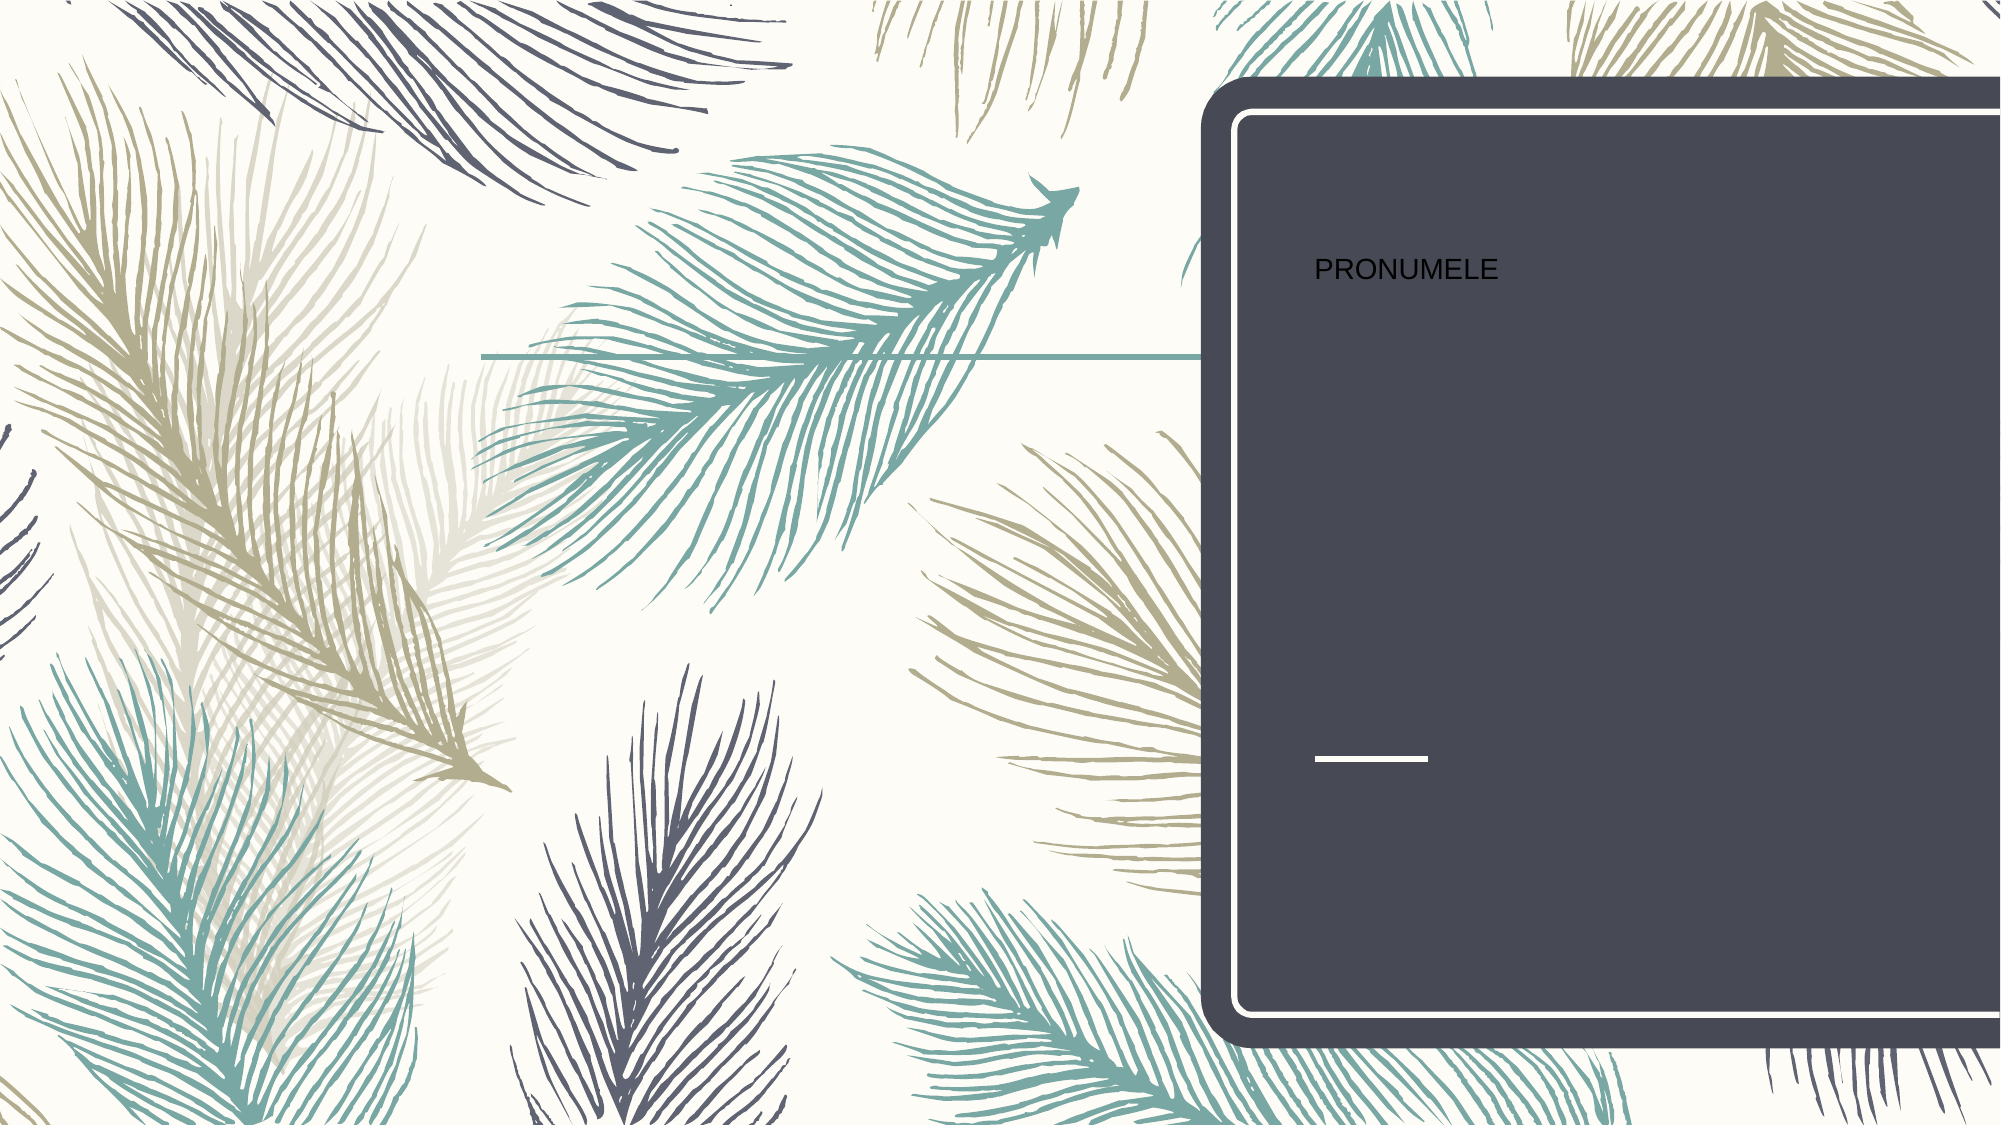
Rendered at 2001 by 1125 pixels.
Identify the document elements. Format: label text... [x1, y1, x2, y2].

title PRONUMELE [1299, 167, 1922, 718]
